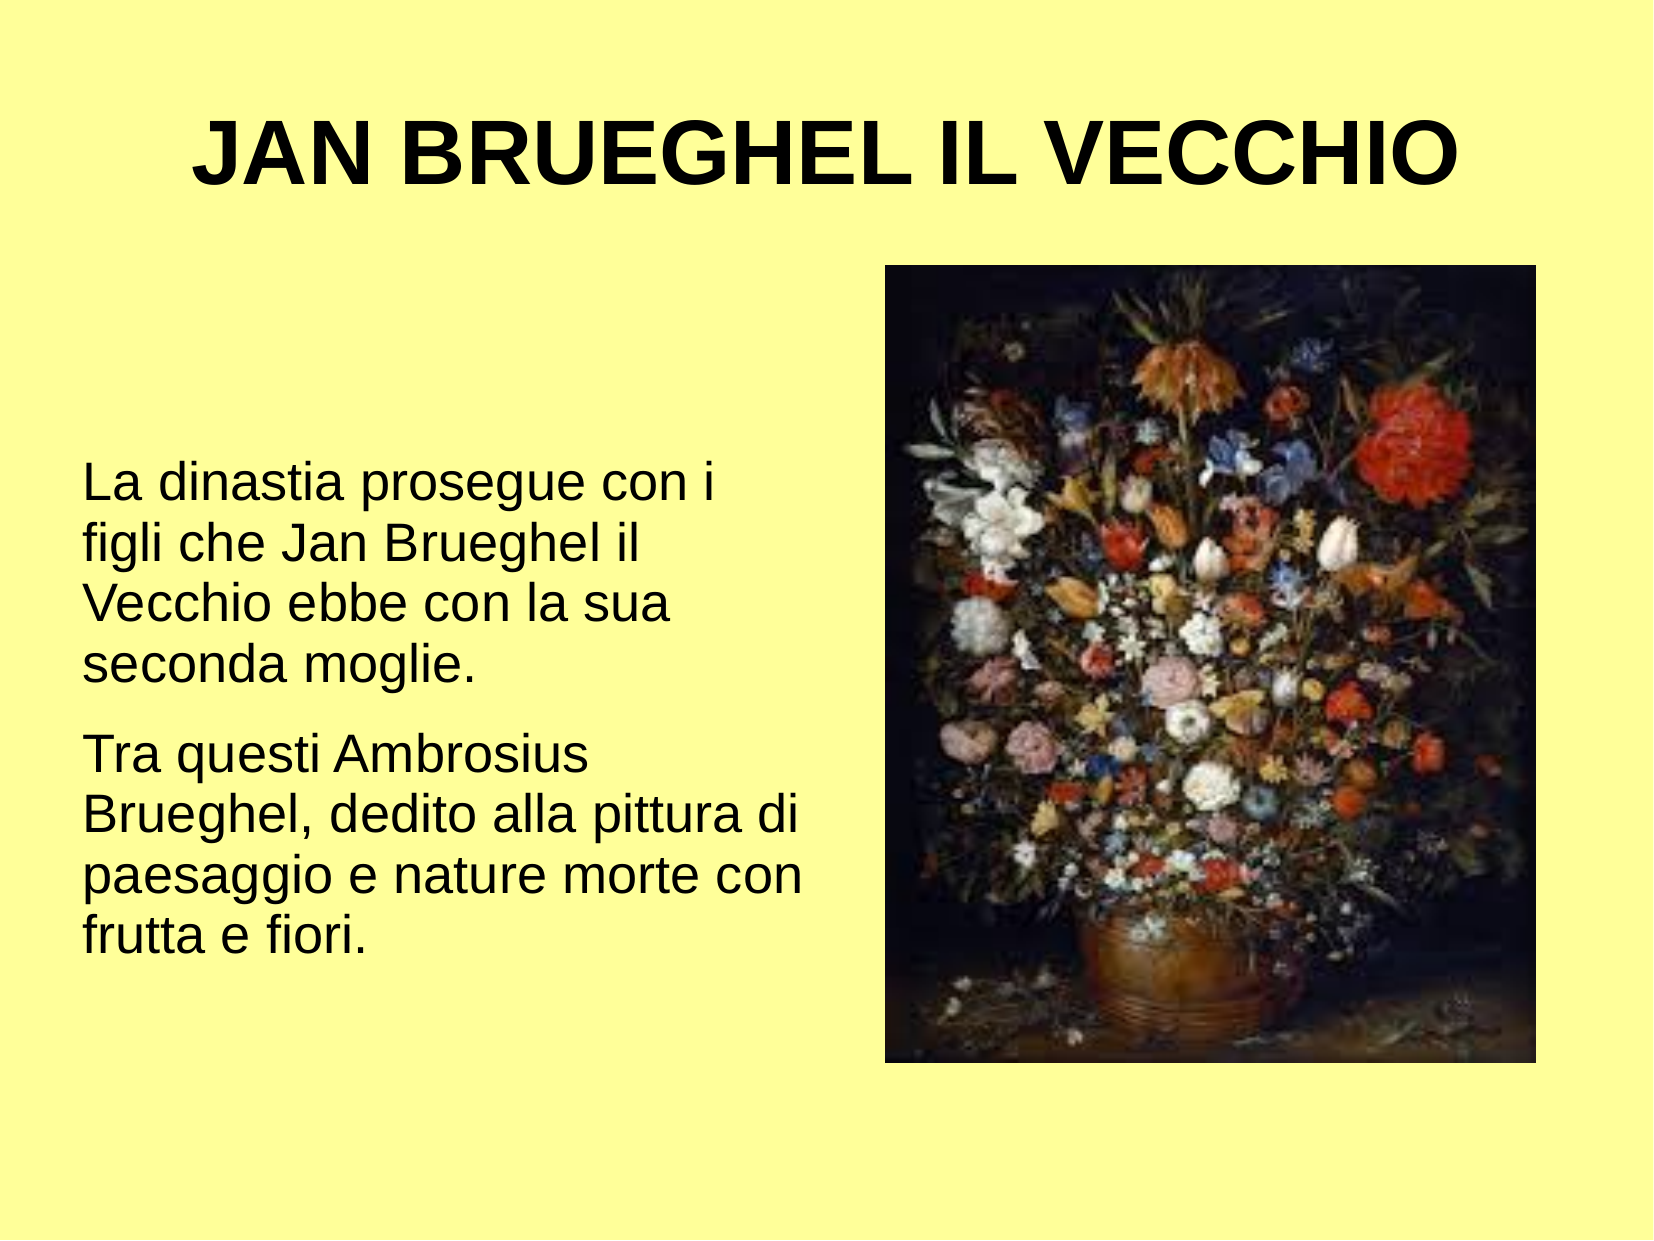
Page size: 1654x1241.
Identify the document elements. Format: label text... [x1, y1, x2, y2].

title JAN BRUEGHEL IL VECCHIO [82, 49, 1571, 257]
list La dinastia prosegue con i figli che Jan Brueghel il Vecchio ebbe con la sua seconda moglie. Tra questi Ambrosius Brueghel, dedito alla pittura di paesaggio e nature morte con frutta e fiori. [82, 290, 809, 1109]
picture [885, 265, 1536, 1063]
